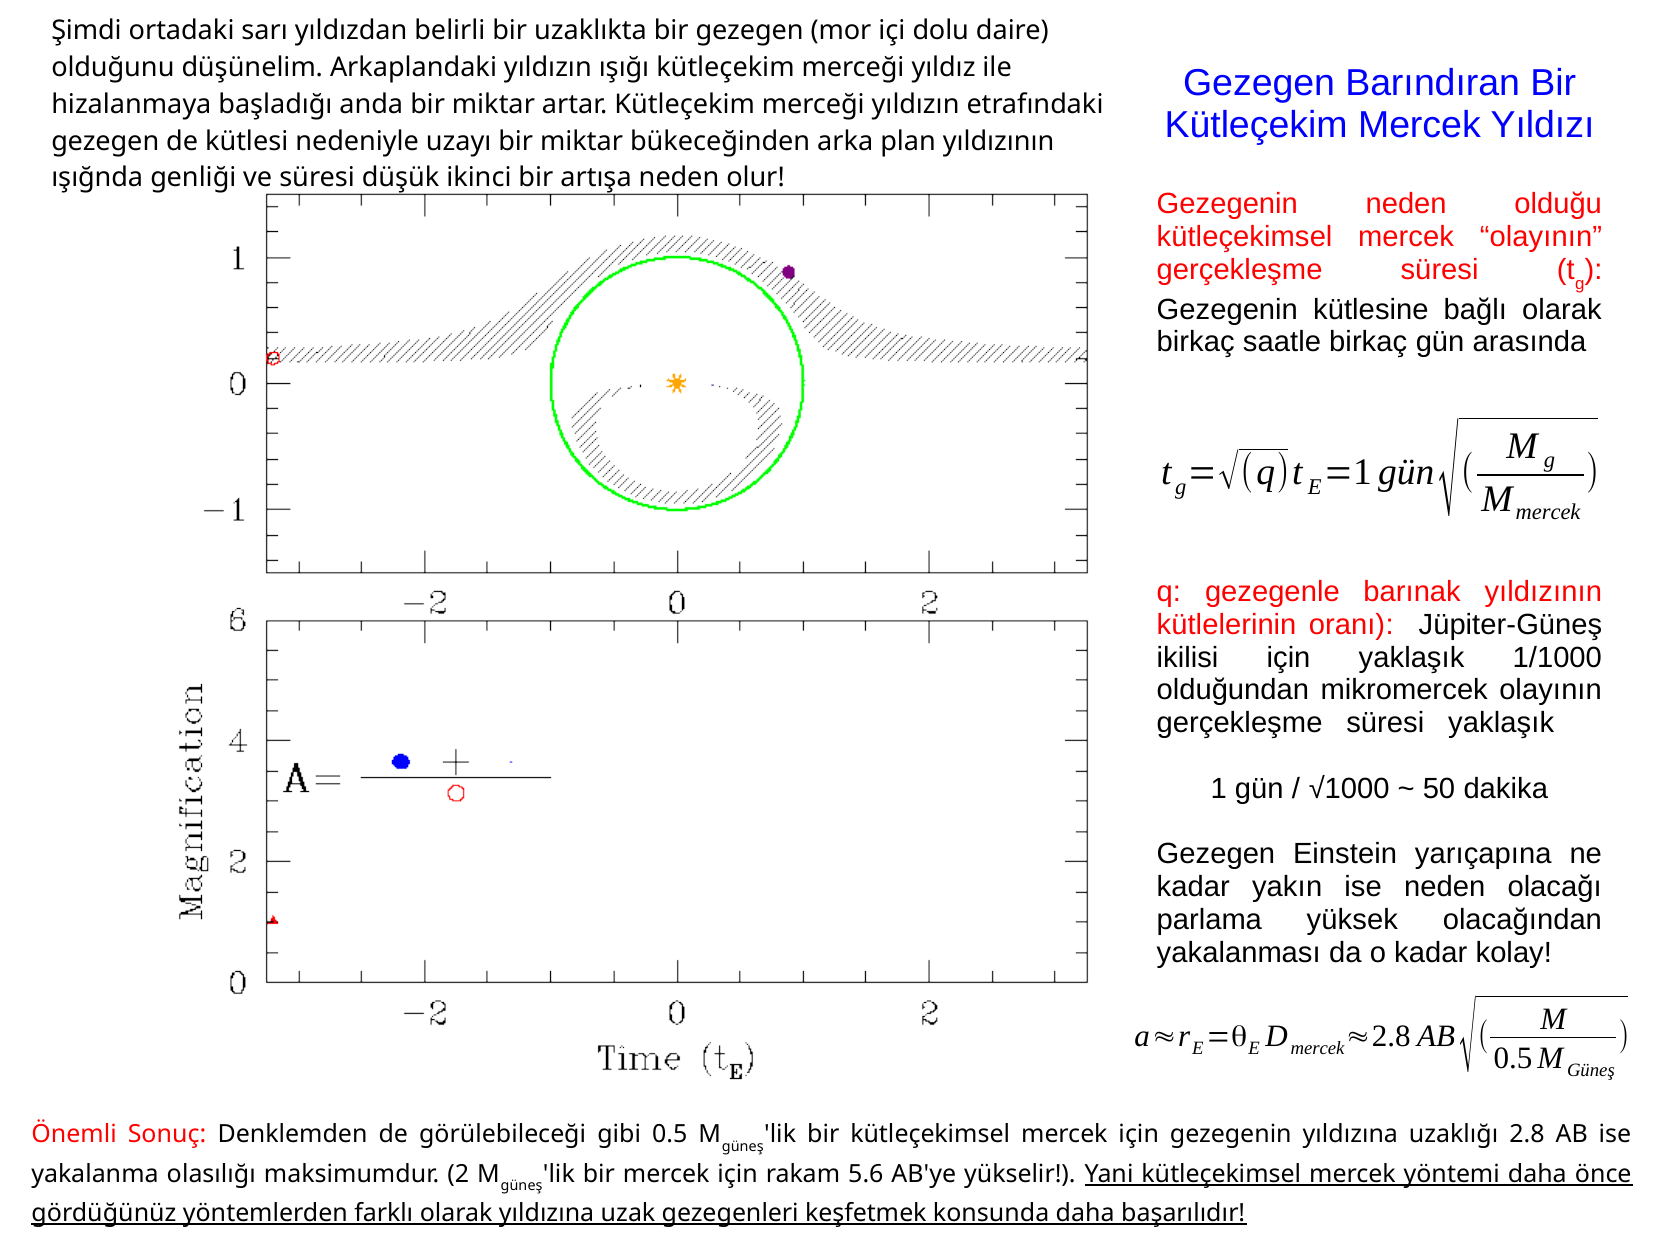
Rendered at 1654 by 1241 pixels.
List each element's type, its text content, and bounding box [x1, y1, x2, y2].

text_box Önemli Sonuç: Denklemden de görülebileceği gibi 0.5 Mgüneş'lik bir kütleçekimsel mercek için gezegenin yıldızına uzaklığı 2.8 AB ise yakalanma olasılığı maksimumdur. (2 Mgüneş'lik bir mercek için rakam 5.6 AB'ye yükselir!). Yani kütleçekimsel mercek yöntemi daha önce gördüğünüz yöntemlerden farklı olarak yıldızına uzak gezegenleri keşfetmek konsunda daha başarılıdır! [16, 1108, 1648, 1241]
chart [1154, 415, 1606, 524]
chart [1128, 994, 1636, 1080]
text_box Gezegen Barındıran Bir Kütleçekim Mercek Yıldızı Gezegenin neden olduğu kütleçekimsel mercek “olayının” gerçekleşme süresi (tg): Gezegenin kütlesine bağlı olarak birkaç saatle birkaç gün arasında [1245, 54, 1618, 366]
picture [4, 3, 1245, 1241]
text_box Şimdi ortadaki sarı yıldızdan belirli bir uzaklıkta bir gezegen (mor içi dolu daire) olduğunu düşünelim. Arkaplandaki yıldızın ışığı kütleçekim merceği yıldız ile hizalanmaya başladığı anda bir miktar artar. Kütleçekim merceği yıldızın etrafındaki gezegen de kütlesi nedeniyle uzayı bir miktar bükeceğinden arka plan yıldızının ışığnda genliği ve süresi düşük ikinci bir artışa neden olur! [36, 3, 1139, 184]
text_box q: gezegenle barınak yıldızının kütlelerinin oranı): Jüpiter-Güneş ikilisi için yaklaşık 1/1000 olduğundan mikromercek olayının gerçekleşme süresi yaklaşık 1 gün / √1000 ~ 50 dakika Gezegen Einstein yarıçapına ne kadar yakın ise neden olacağı parlama yüksek olacağından yakalanması da o kadar kolay! [1245, 567, 1618, 977]
